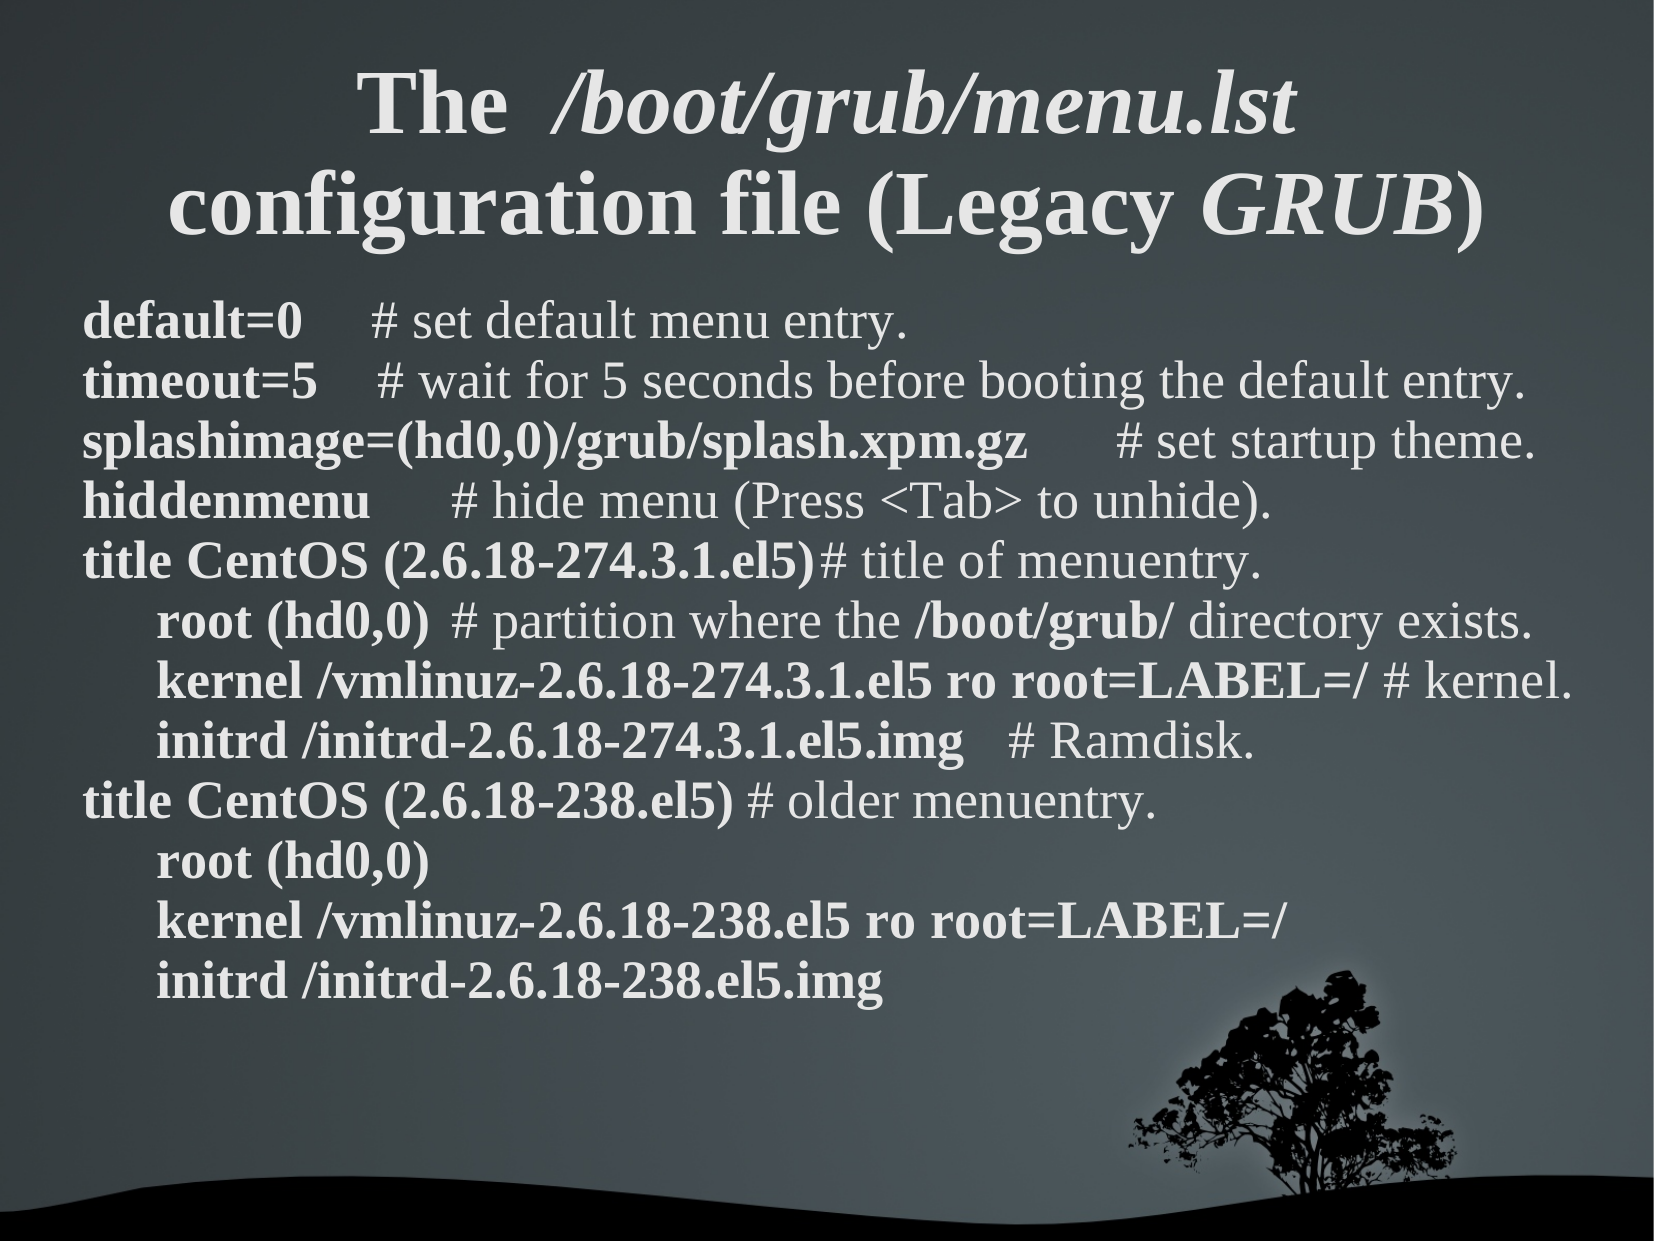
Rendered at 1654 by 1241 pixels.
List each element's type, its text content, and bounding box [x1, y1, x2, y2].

picture [0, 0, 1654, 1241]
list default=0 # set default menu entry. timeout=5 # wait for 5 seconds before booting the default entry. splashimage=(hd0,0)/grub/splash.xpm.gz # set startup theme. hiddenmenu # hide menu (Press <Tab> to unhide). title CentOS (2.6.18-274.3.1.el5) # title of menuentry. root (hd0,0) # partition where the /boot/grub/ directory exists. kernel /vmlinuz-2.6.18-274.3.1.el5 ro root=LABEL=/ # kernel. initrd /initrd-2.6.18-274.3.1.el5.img # Ramdisk. title CentOS (2.6.18-238.el5) # older menuentry. root (hd0,0) kernel /vmlinuz-2.6.18-238.el5 ro root=LABEL=/ initrd /initrd-2.6.18-238.el5.img [82, 290, 1589, 1241]
title The /boot/grub/menu.lst configuration file (Legacy GRUB) [82, 49, 1571, 257]
